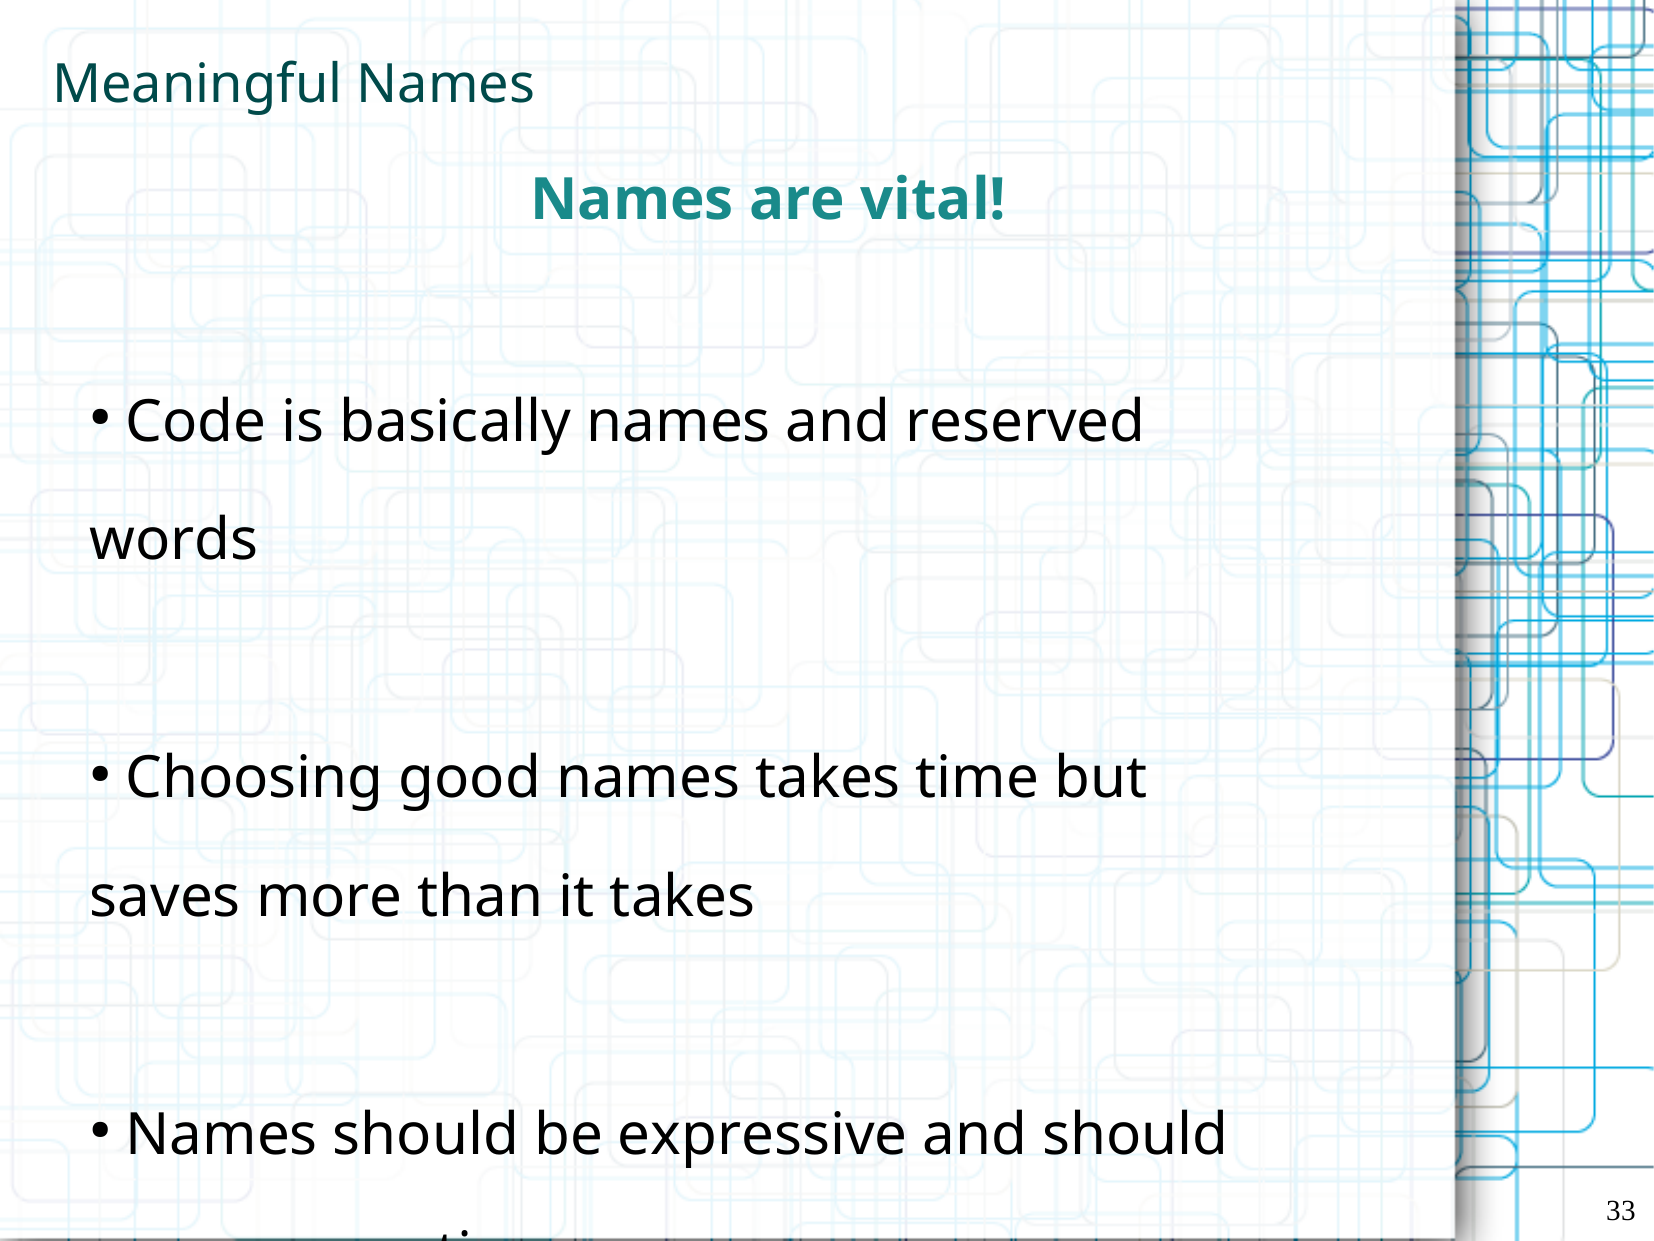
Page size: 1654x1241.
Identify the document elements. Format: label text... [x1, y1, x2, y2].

picture [0, 0, 1654, 1241]
text_box Names are vital! [450, 150, 1088, 249]
text_box Meaningful Names [37, 37, 676, 113]
text_box Code is basically names and reserved words Choosing good names takes time but saves more than it takes Names should be expressive and should answer questions [75, 331, 1313, 1014]
